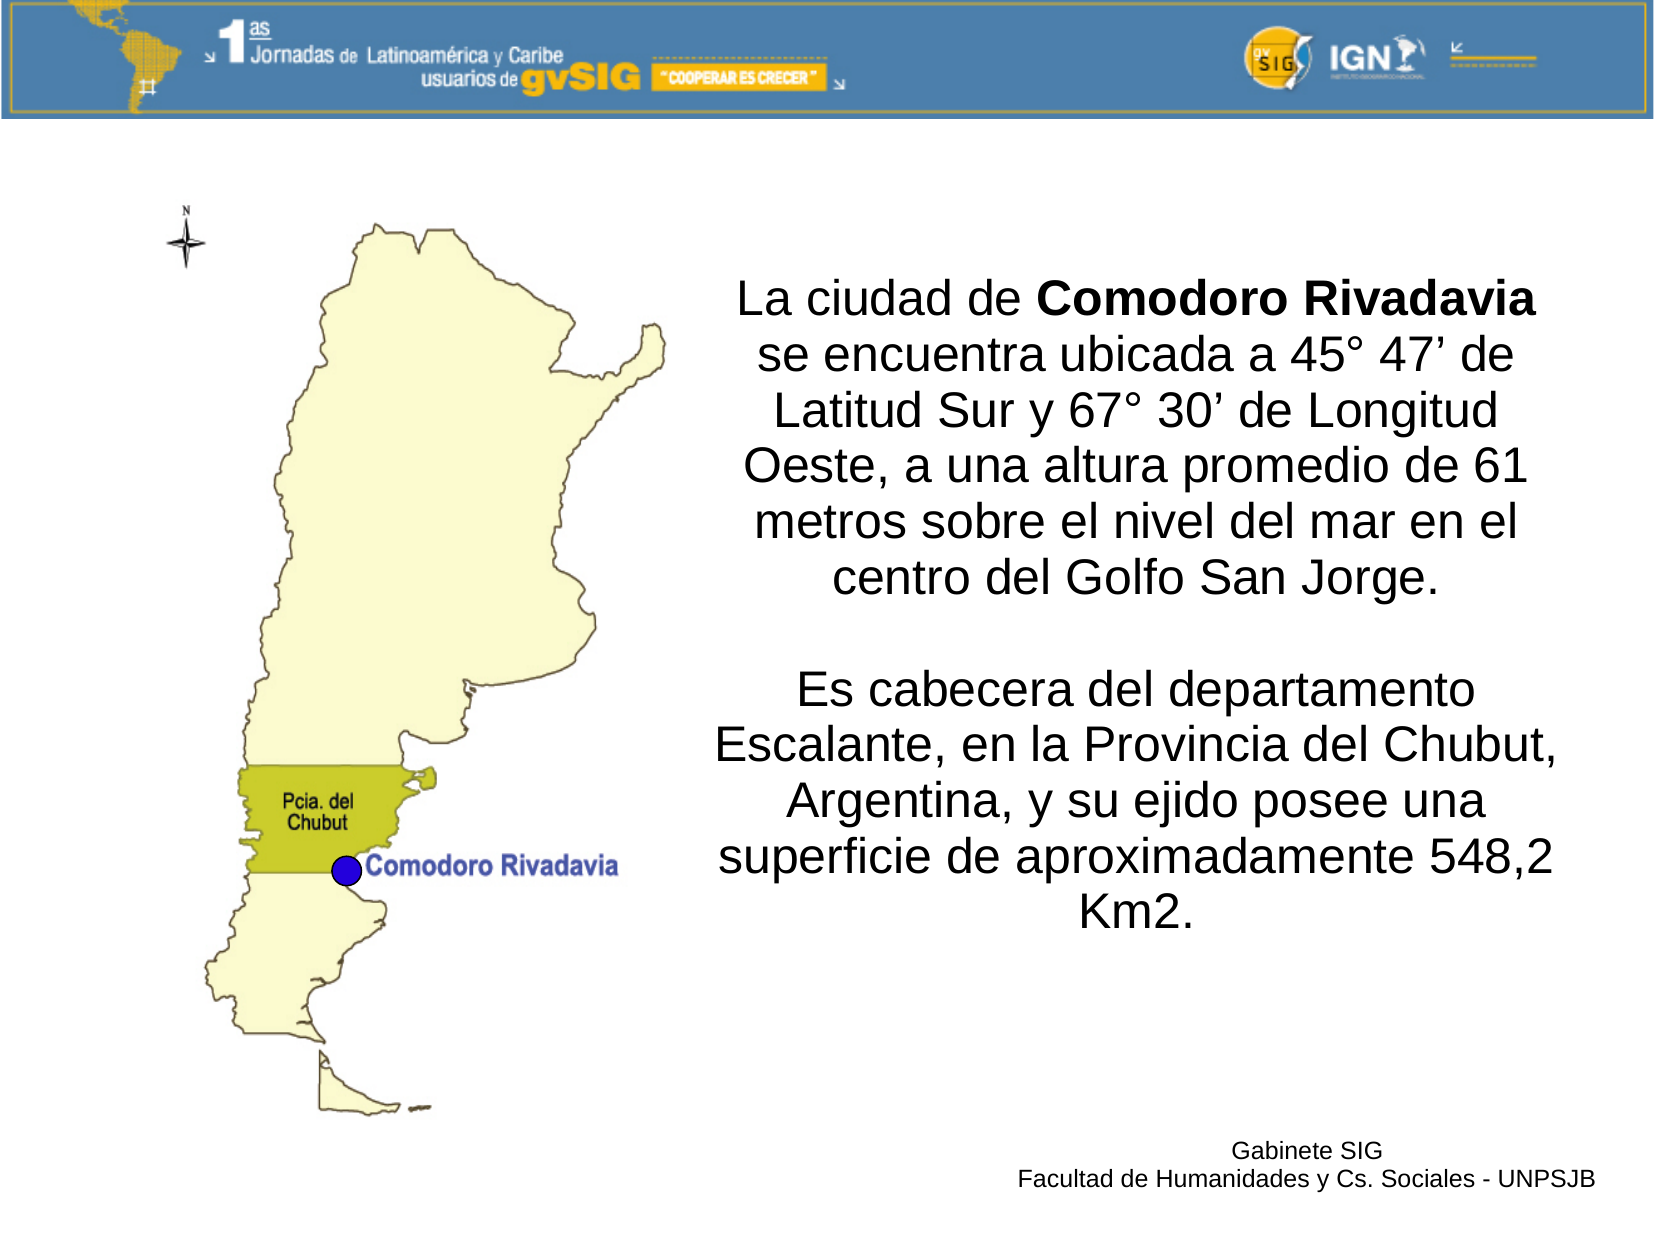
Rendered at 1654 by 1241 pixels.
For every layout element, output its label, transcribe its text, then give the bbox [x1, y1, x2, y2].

text_box Gabinete SIG Facultad de Humanidades y Cs. Sociales - UNPSJB [997, 1128, 1618, 1200]
picture [0, 0, 1654, 119]
picture [146, 188, 709, 1152]
text_box [331, 856, 362, 886]
subtitle La ciudad de Comodoro Rivadavia se encuentra ubicada a 45° 47’ de Latitud Sur y 67° 30’ de Longitud Oeste, a una altura promedio de 61 metros sobre el nivel del mar en el centro del Golfo San Jorge. Es cabecera del departamento Escalante, en la Provincia del Chubut, Argentina, y su ejido posee una superficie de aproximadamente 548,2 Km2. [708, 177, 1565, 1034]
